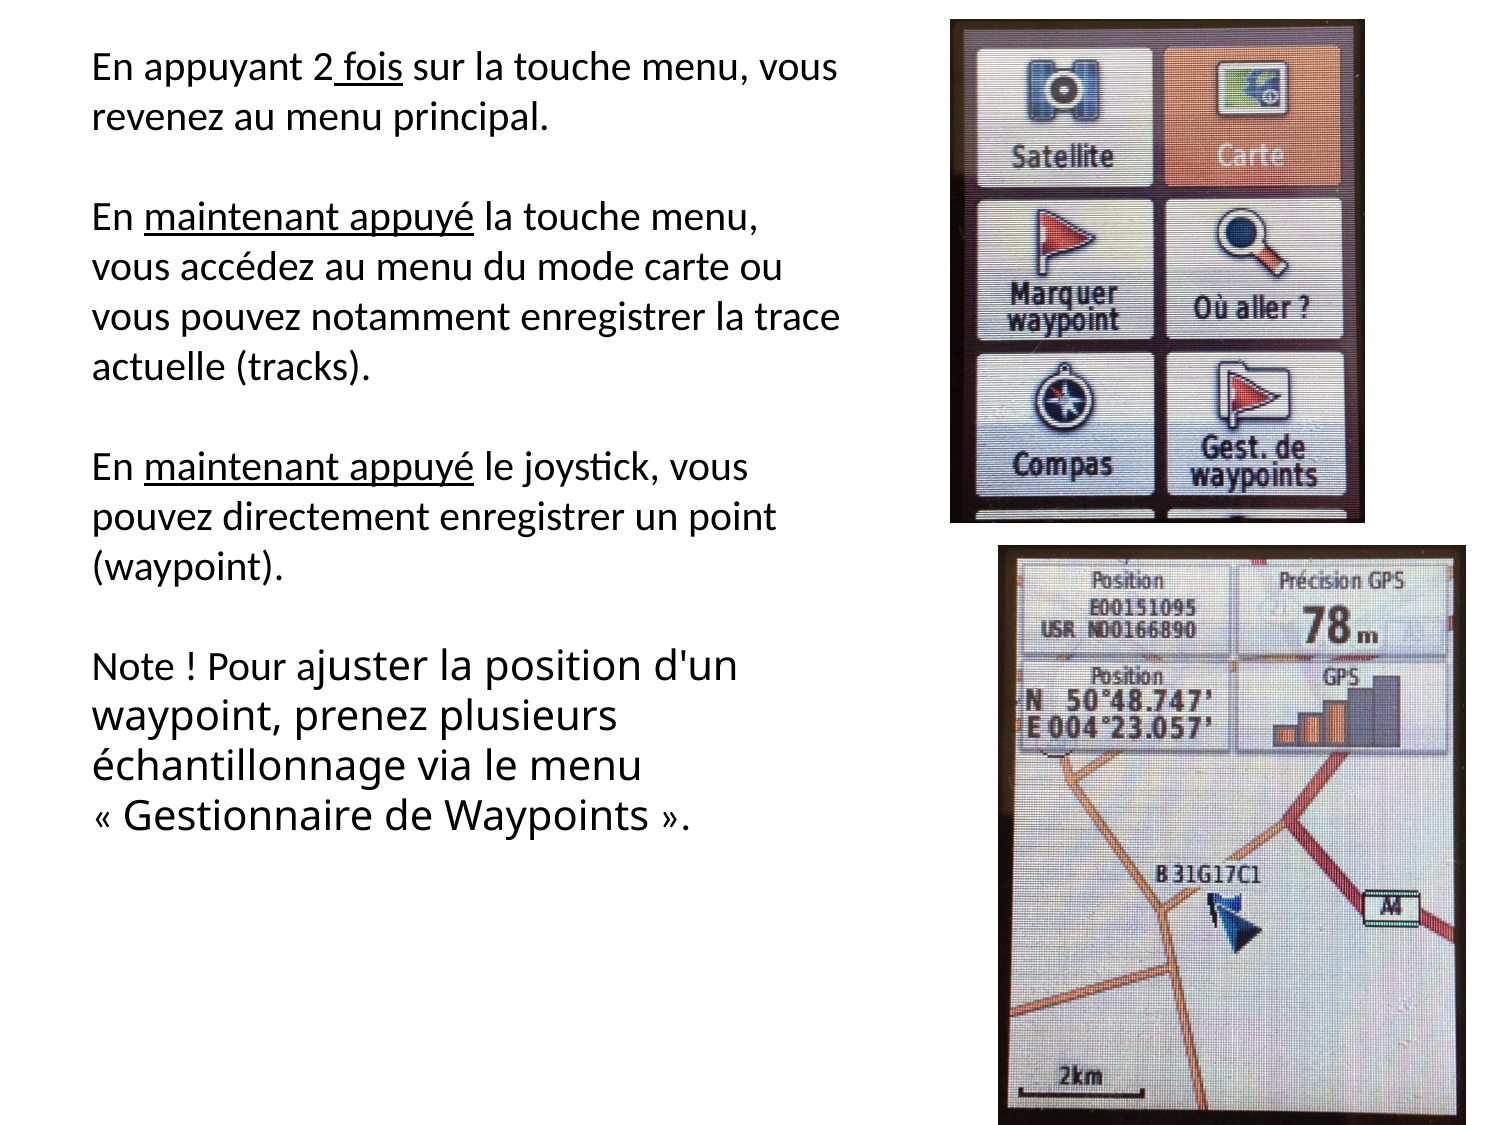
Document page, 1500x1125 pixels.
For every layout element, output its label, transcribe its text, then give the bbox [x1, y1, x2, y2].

picture [998, 545, 1466, 1125]
text_box En appuyant 2 fois sur la touche menu, vous revenez au menu principal. En maintenant appuyé la touche menu, vous accédez au menu du mode carte ou vous pouvez notamment enregistrer la trace actuelle (tracks). En maintenant appuyé le joystick, vous pouvez directement enregistrer un point (waypoint). Note ! Pour ajuster la position d'un waypoint, prenez plusieurs échantillonnage via le menu « Gestionnaire de Waypoints ». [76, 30, 857, 1056]
picture [950, 19, 1365, 523]
